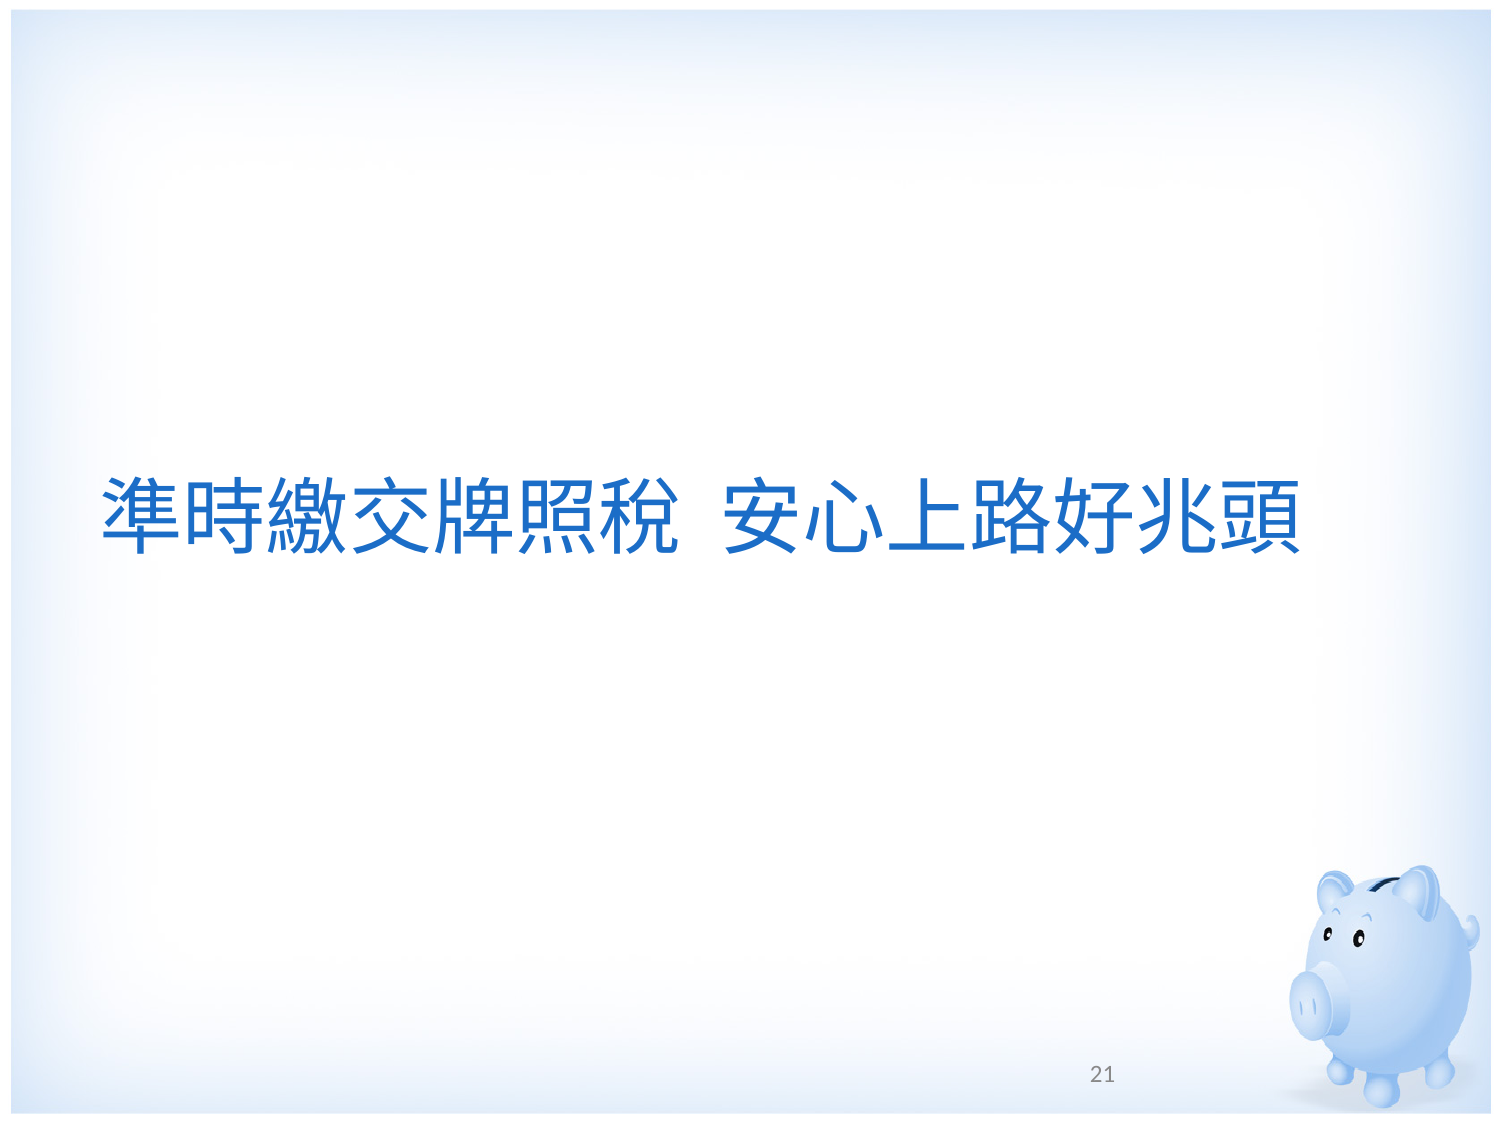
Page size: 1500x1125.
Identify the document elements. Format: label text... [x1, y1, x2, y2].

text_box 21 [1074, 1042, 1426, 1103]
text_box 準時繳交牌照稅 安心上路好兆頭 [84, 456, 1350, 573]
